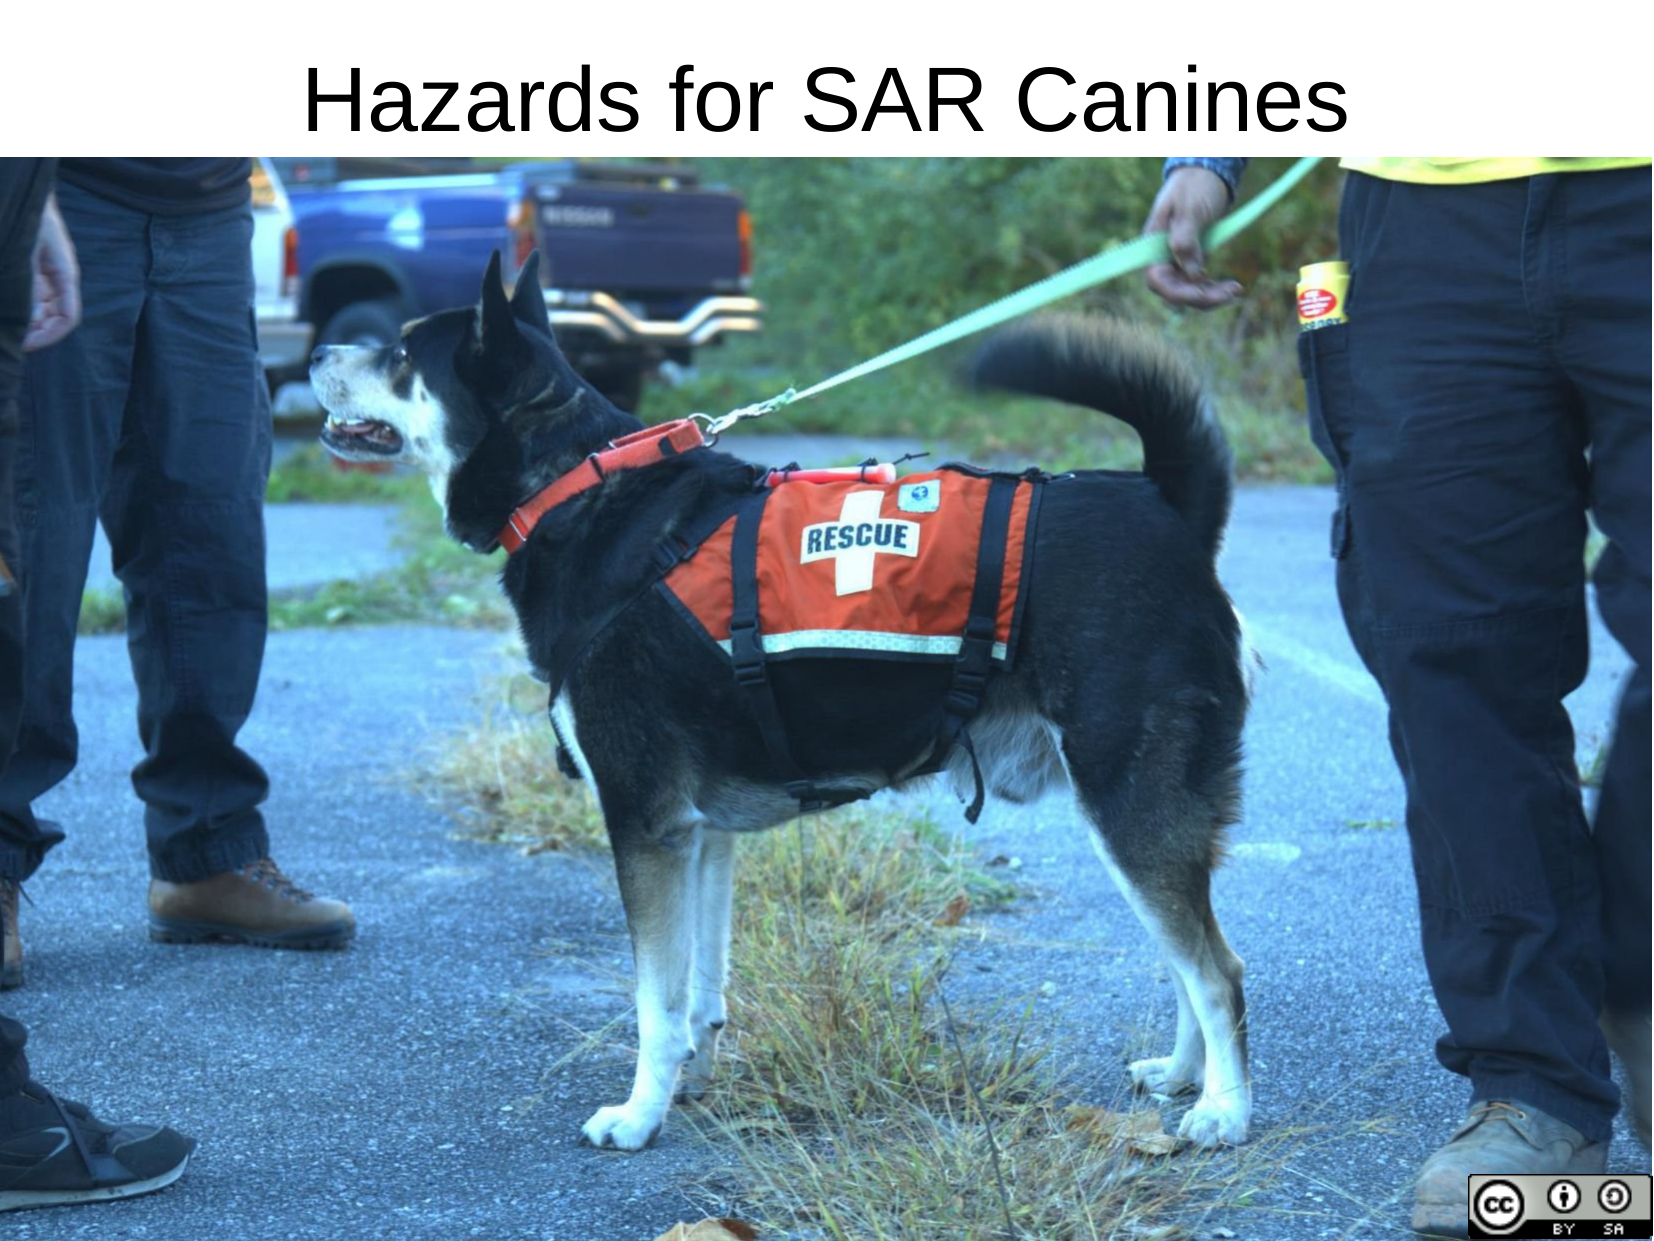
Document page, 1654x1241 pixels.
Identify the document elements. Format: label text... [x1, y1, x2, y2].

title Hazards for SAR Canines [82, 0, 1571, 157]
picture [0, 157, 1653, 1241]
